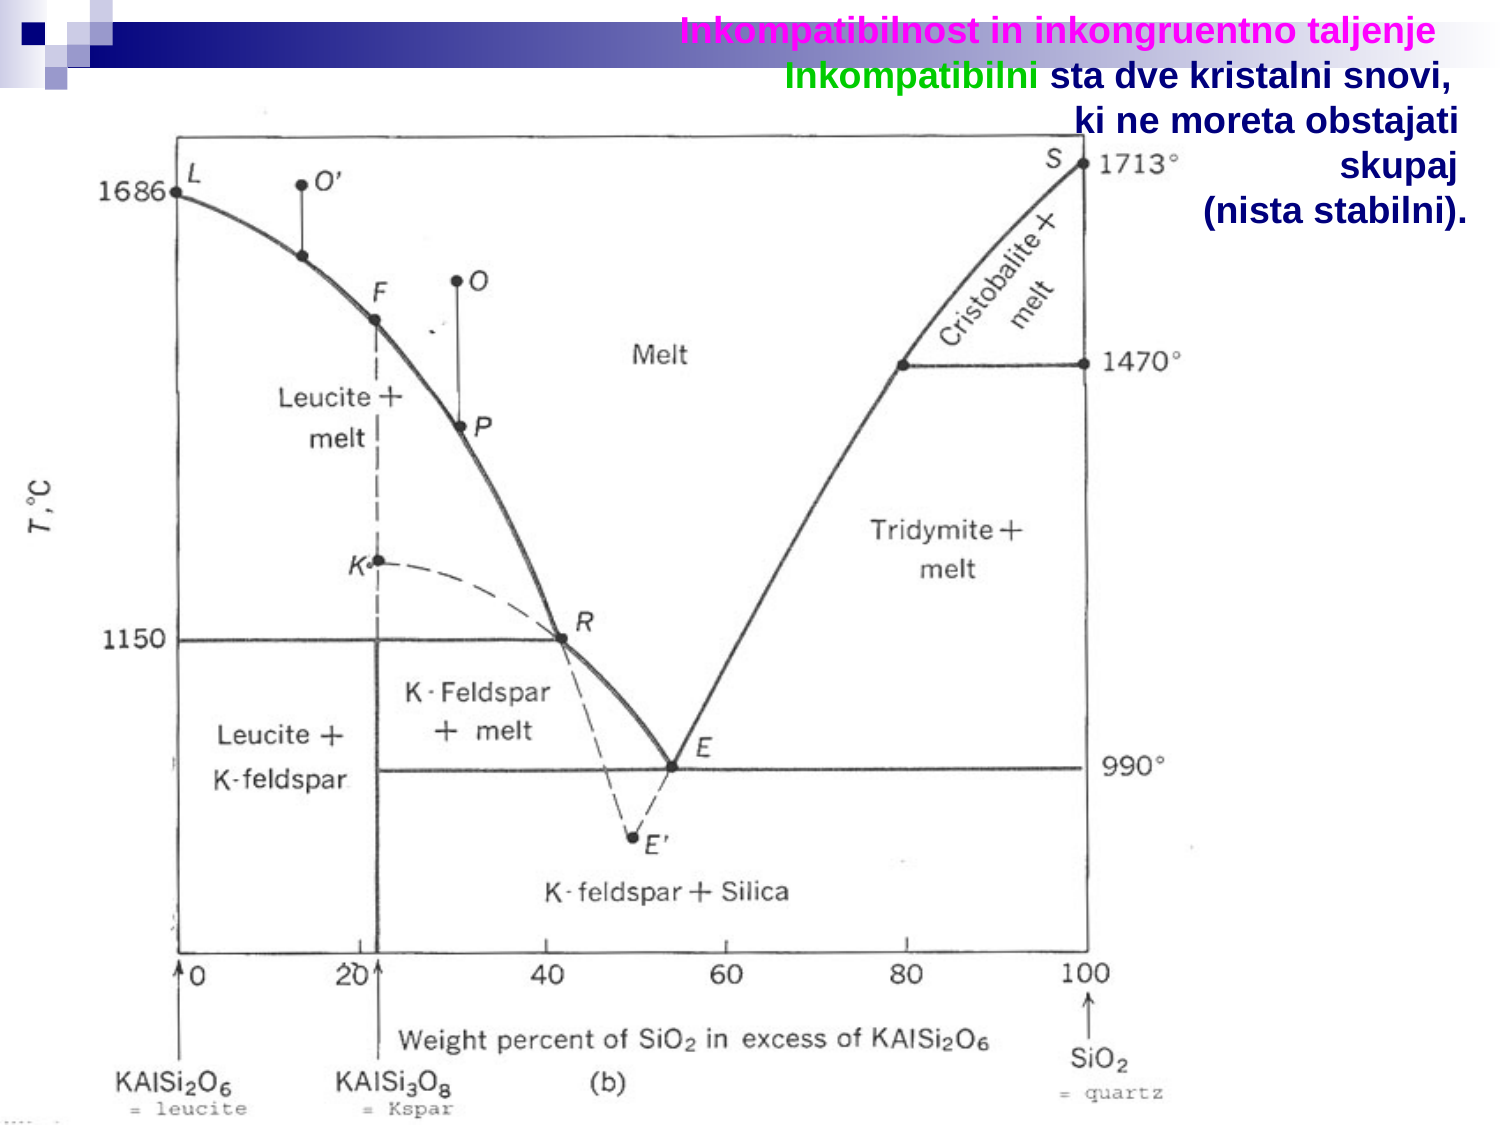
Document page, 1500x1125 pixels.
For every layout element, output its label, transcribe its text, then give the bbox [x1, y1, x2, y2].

picture [0, 105, 1205, 1125]
text_box Inkompatibilnost in inkongruentno taljenje Inkompatibilni sta dve kristalni snovi, ki ne moreta obstajati skupaj (nista stabilni). [214, 0, 1494, 240]
